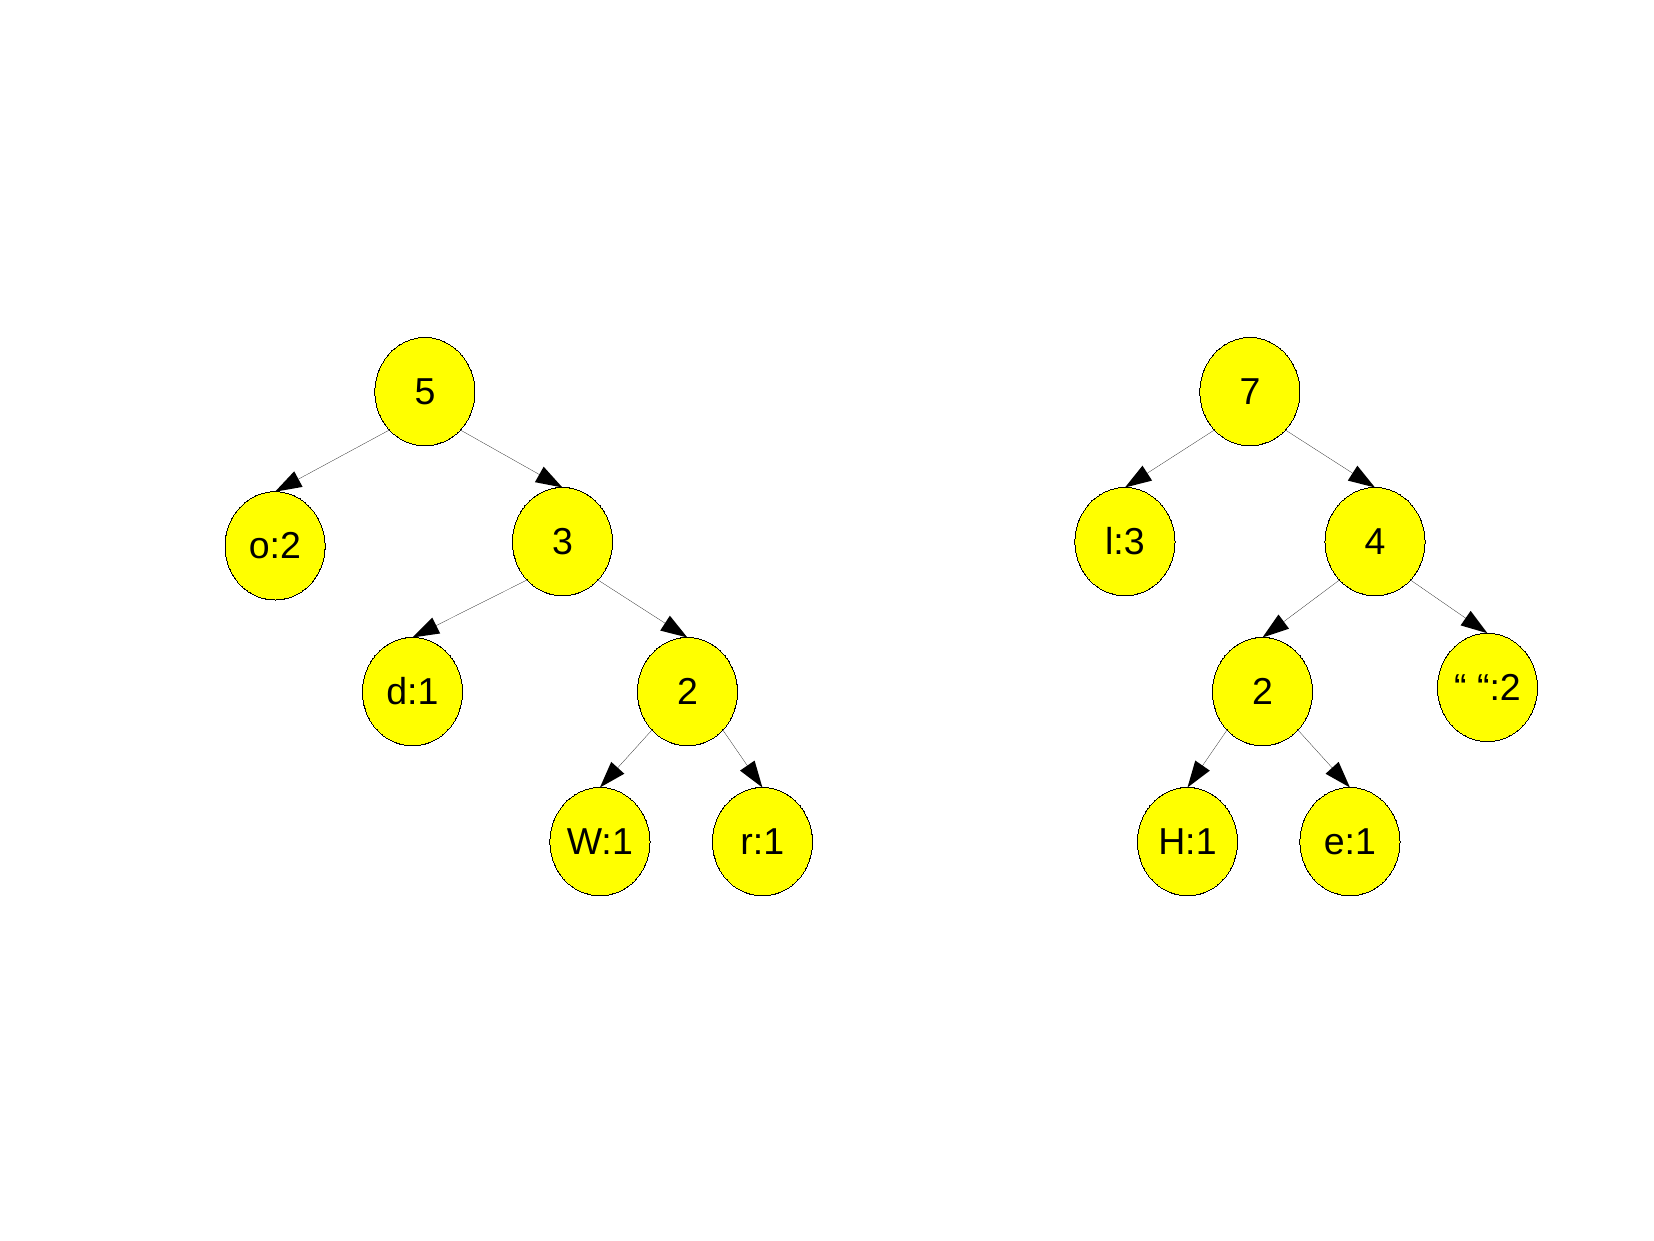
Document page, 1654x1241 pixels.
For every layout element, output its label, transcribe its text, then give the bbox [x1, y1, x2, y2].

text_box l:3 [1074, 487, 1176, 596]
text_box H:1 [1137, 787, 1238, 896]
text_box 4 [1324, 487, 1426, 596]
text_box “ “:2 [1437, 633, 1538, 742]
text_box o:2 [225, 491, 326, 601]
text_box 7 [1199, 337, 1300, 446]
text_box 2 [1212, 637, 1313, 746]
text_box r:1 [712, 787, 813, 896]
text_box e:1 [1299, 787, 1401, 896]
text_box d:1 [362, 637, 463, 746]
text_box W:1 [549, 787, 651, 896]
text_box 5 [374, 337, 475, 446]
text_box 2 [637, 637, 738, 746]
text_box 3 [512, 487, 613, 596]
